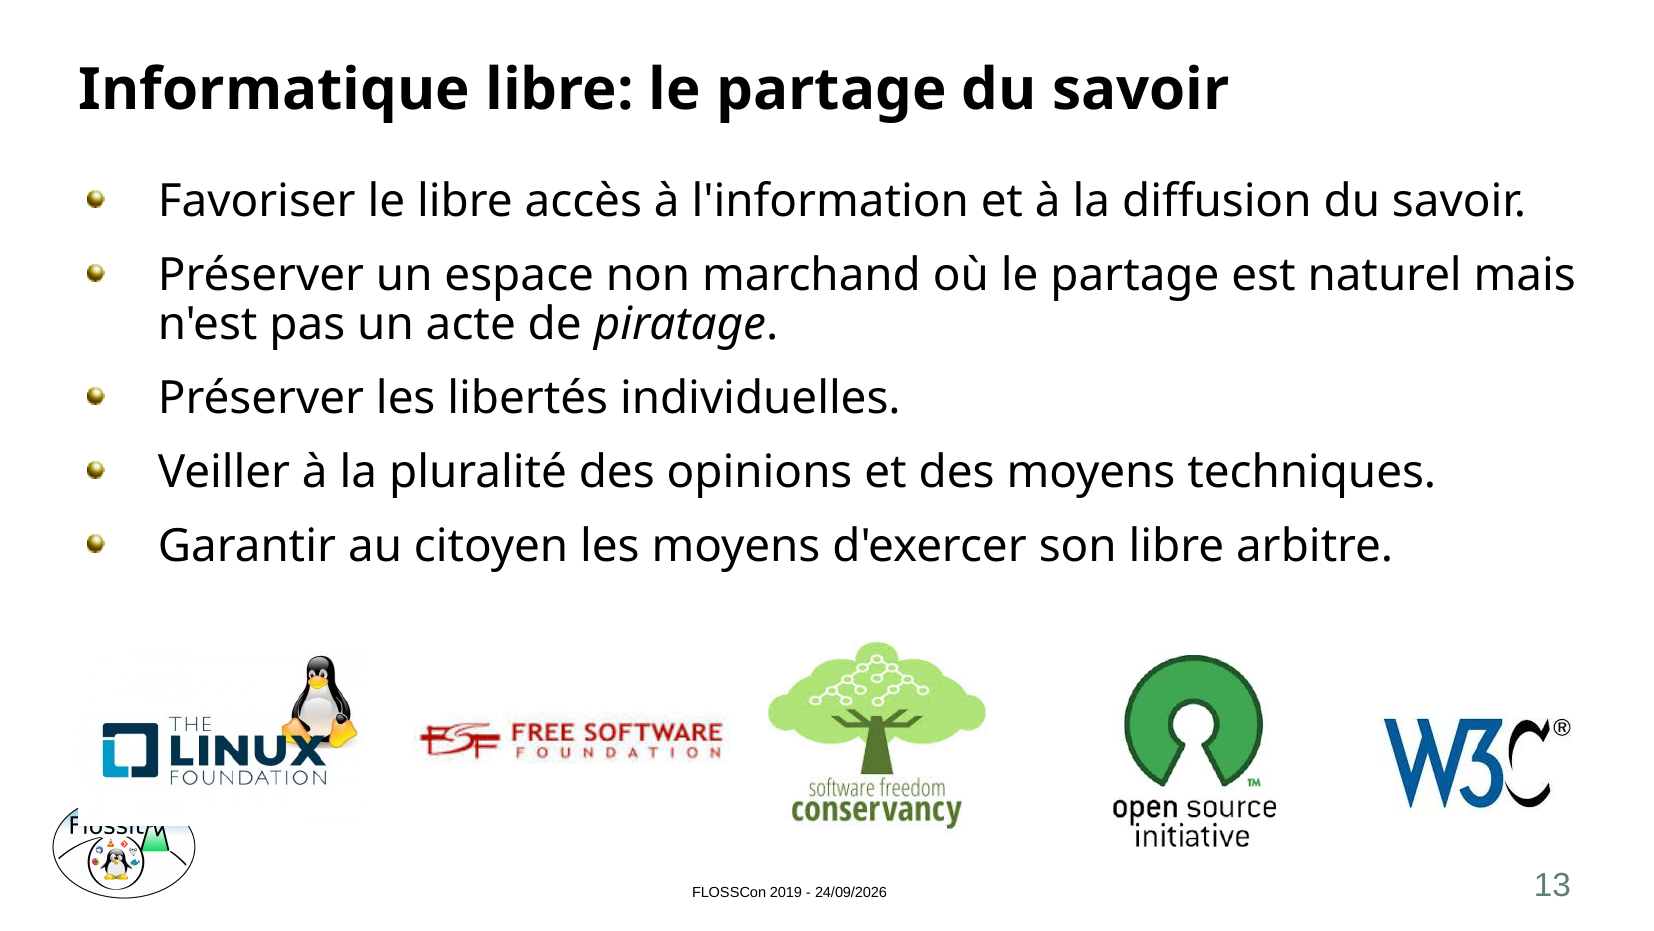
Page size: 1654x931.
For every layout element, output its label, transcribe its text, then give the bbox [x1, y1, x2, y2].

list Favoriser le libre accès à l'information et à la diffusion du savoir. Préserver un espace non marchand où le partage est naturel mais n'est pas un acte de piratage. Préserver les libertés individuelles. Veiller à la pluralité des opinions et des moyens techniques. Garantir au citoyen les moyens d'exercer son libre arbitre. [75, 177, 1589, 931]
picture [413, 648, 730, 834]
picture [1380, 702, 1575, 820]
picture [52, 795, 75, 899]
title Informatique libre: le partage du savoir [63, 43, 1311, 138]
picture [751, 624, 1003, 847]
picture [1113, 655, 1276, 847]
picture [78, 650, 365, 826]
